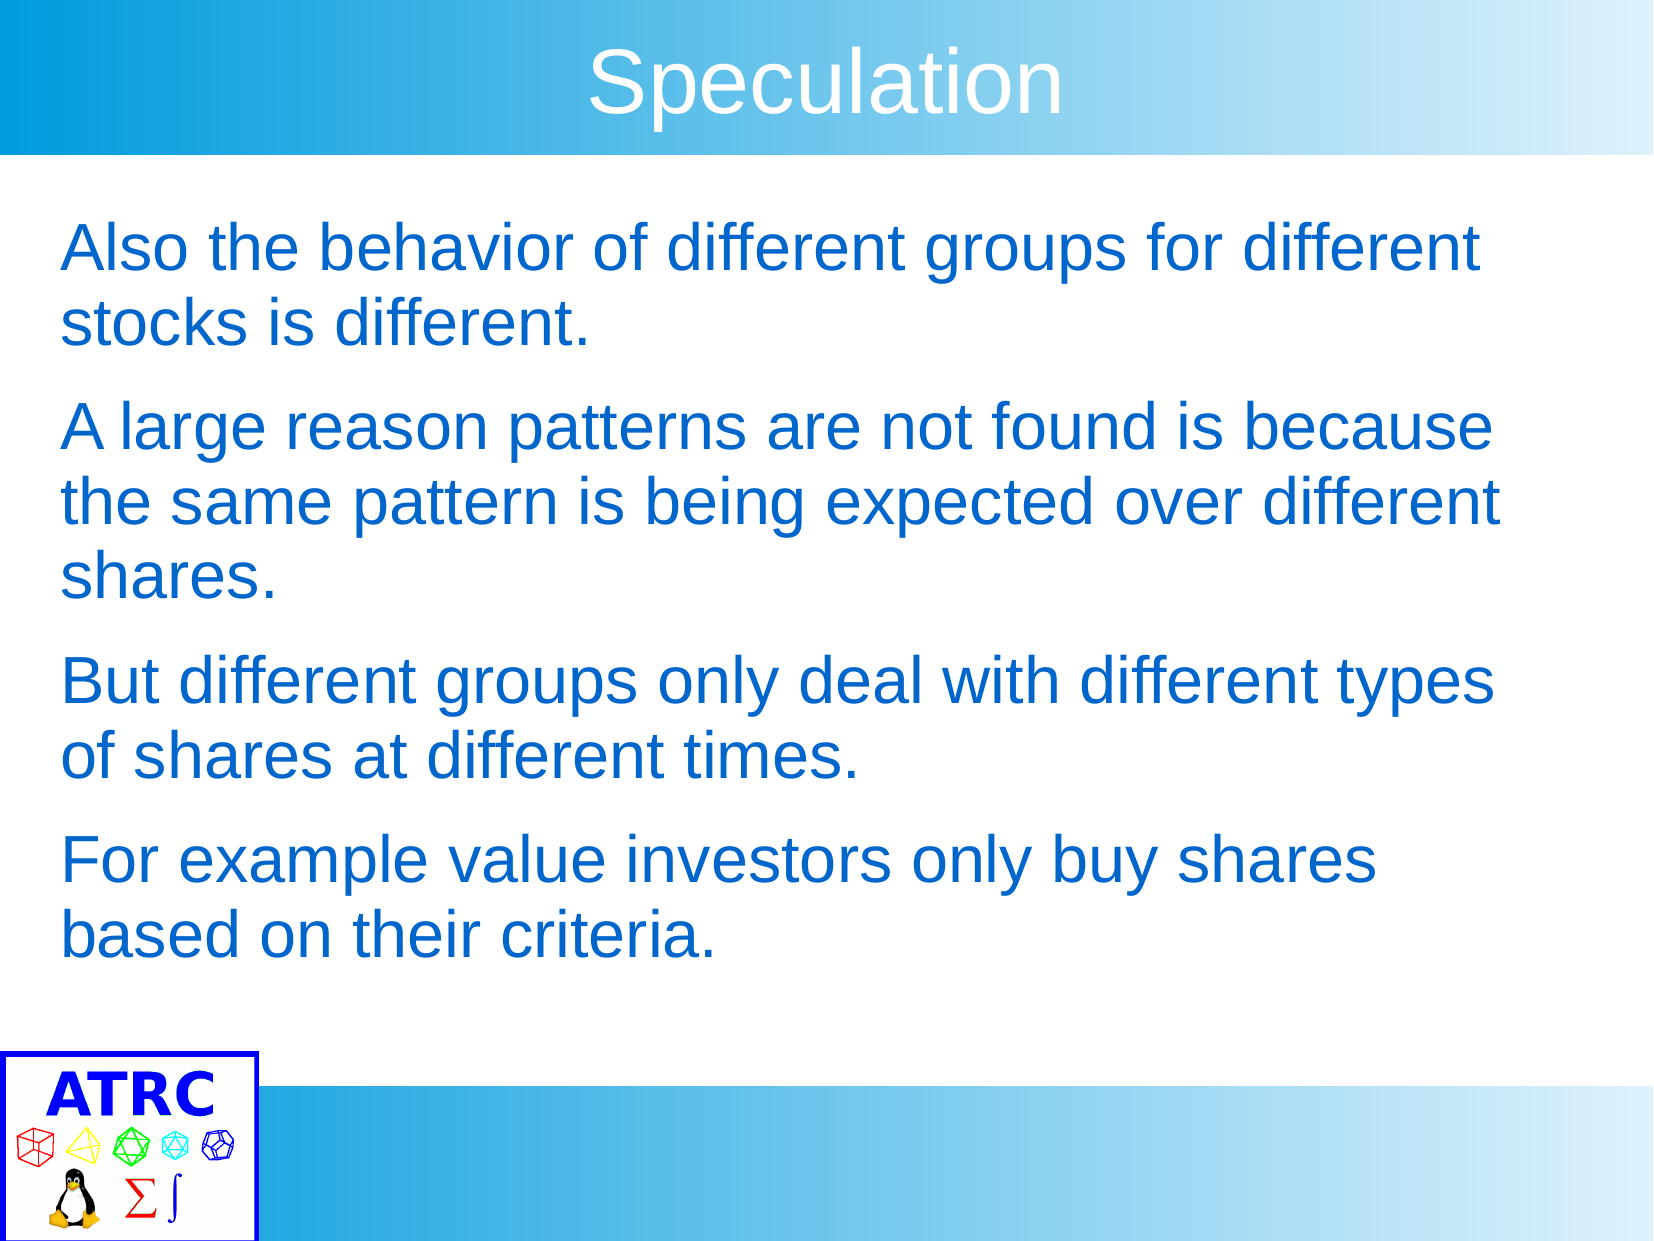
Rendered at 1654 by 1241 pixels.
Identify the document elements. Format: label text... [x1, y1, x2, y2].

list Also the behavior of different groups for different stocks is different. A large reason patterns are not found is because the same pattern is being expected over different shares. But different groups only deal with different types of shares at different times. For example value investors only buy shares based on their criteria. [60, 210, 1549, 930]
picture [0, 1051, 259, 1241]
title Speculation [82, 30, 1571, 135]
